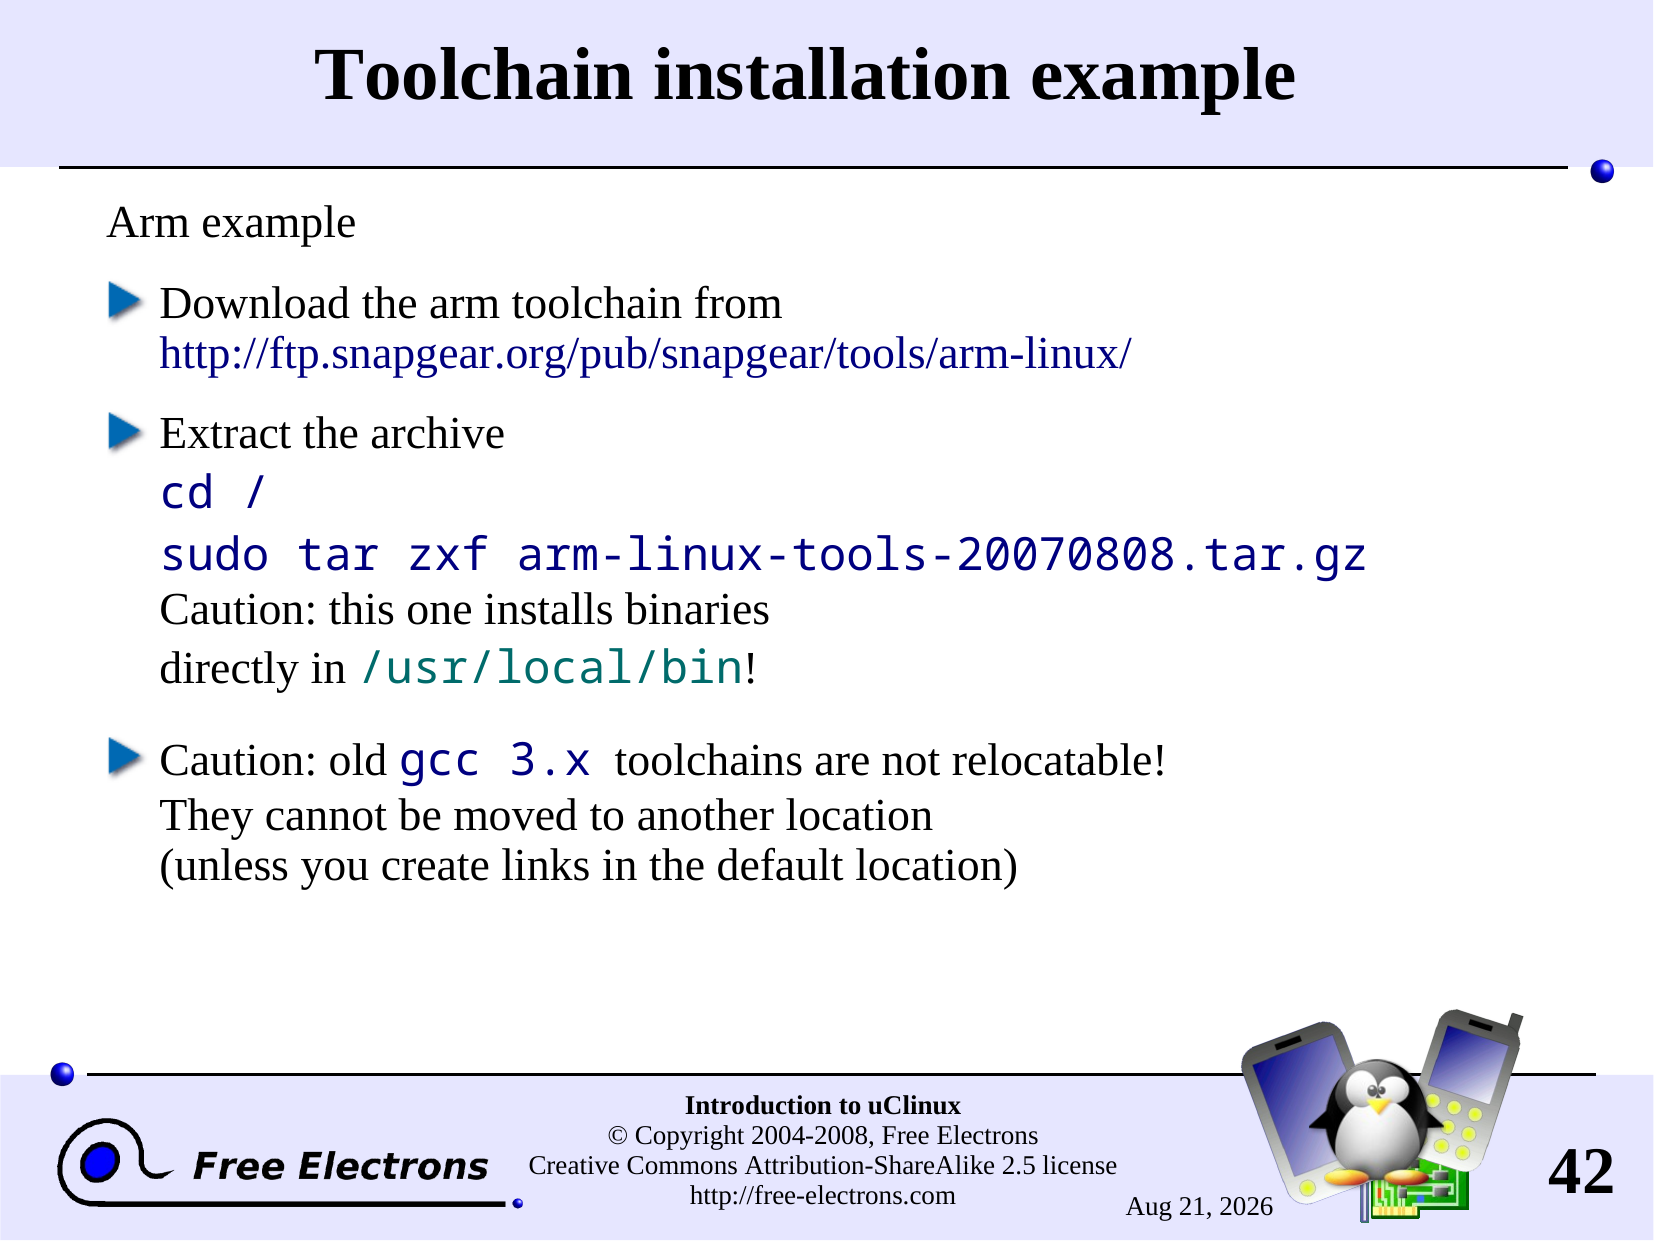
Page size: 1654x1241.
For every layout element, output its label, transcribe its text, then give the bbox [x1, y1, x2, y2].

list Arm example Download the arm toolchain from http://ftp.snapgear.org/pub/snapgear/tools/arm-linux/ Extract the archive cd / sudo tar zxf arm-linux-tools-20070808.tar.gz Caution: this one installs binaries directly in /usr/local/bin! Caution: old gcc 3.x toolchains are not relocatable! They cannot be moved to another location (unless you create links in the default location) [88, 197, 1501, 1047]
picture [1225, 1002, 1538, 1241]
picture [50, 1107, 527, 1216]
title Toolchain installation example [60, 25, 1551, 124]
